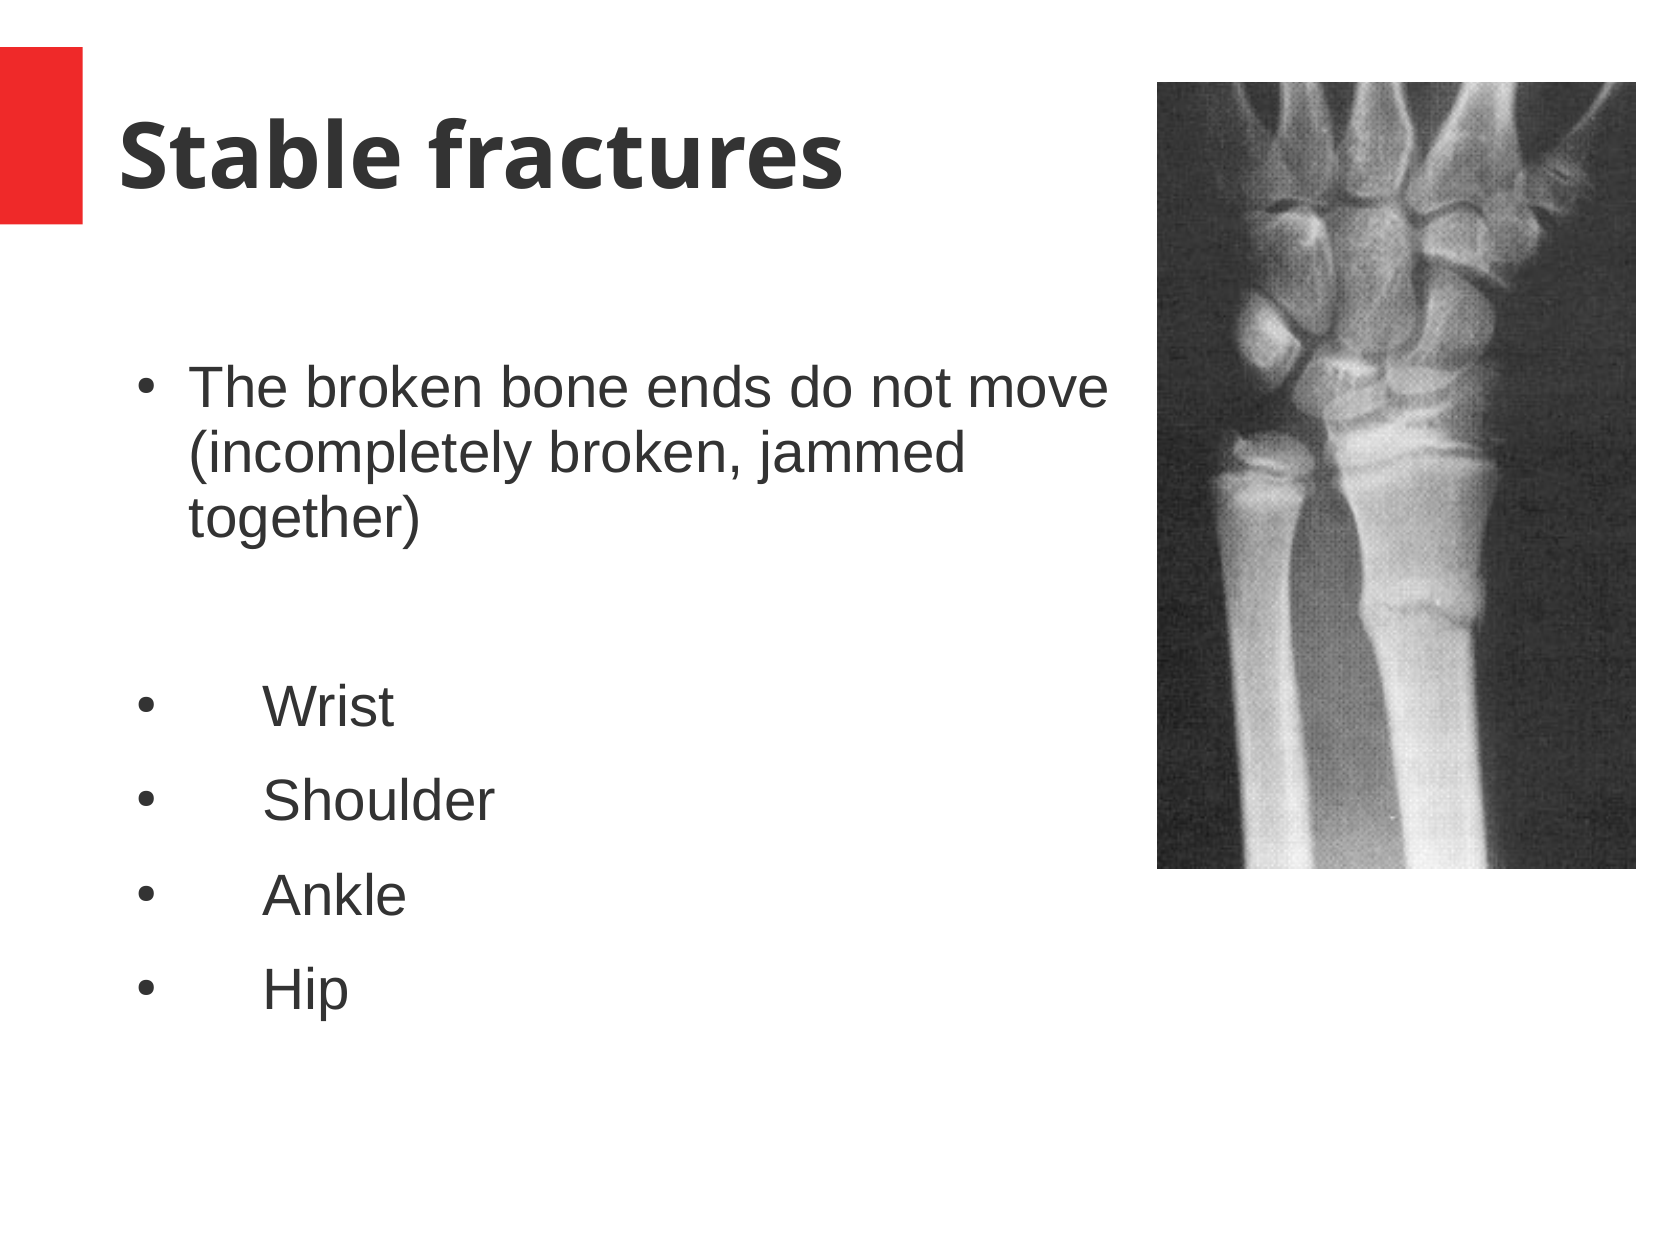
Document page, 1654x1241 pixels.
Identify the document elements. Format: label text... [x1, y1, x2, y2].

list The broken bone ends do not move (incompletely broken, jammed together) Wrist Shoulder Ankle Hip [118, 354, 1536, 1074]
title Stable fractures [118, 49, 1571, 257]
picture [1157, 82, 1636, 869]
